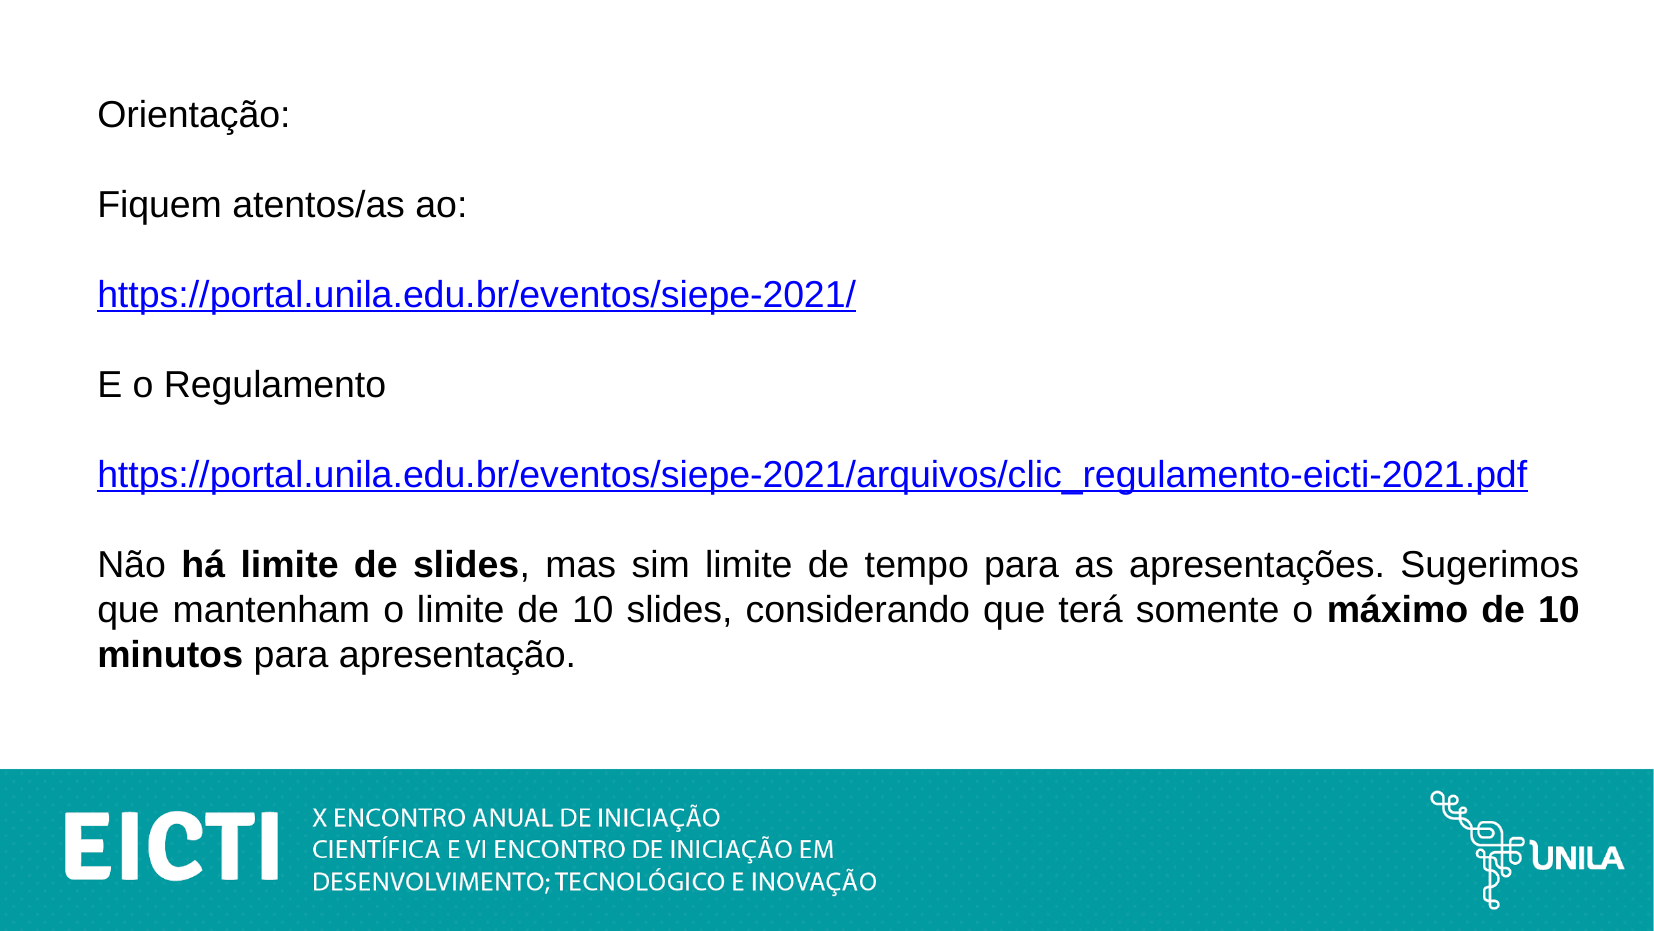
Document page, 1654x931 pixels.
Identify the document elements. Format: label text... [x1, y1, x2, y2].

picture [0, 0, 1654, 931]
text_box Orientação: Fiquem atentos/as ao: https://portal.unila.edu.br/eventos/siepe-2021/ E o Regulamento https://portal.unila.edu.br/eventos/siepe-2021/arquivos/clic_regulamento-eicti-2021.pdf Não há limite de slides, mas sim limite de tempo para as apresentações. Sugerimos que mantenham o limite de 10 slides, considerando que terá somente o máximo de 10 minutos para apresentação. [82, 82, 1595, 644]
